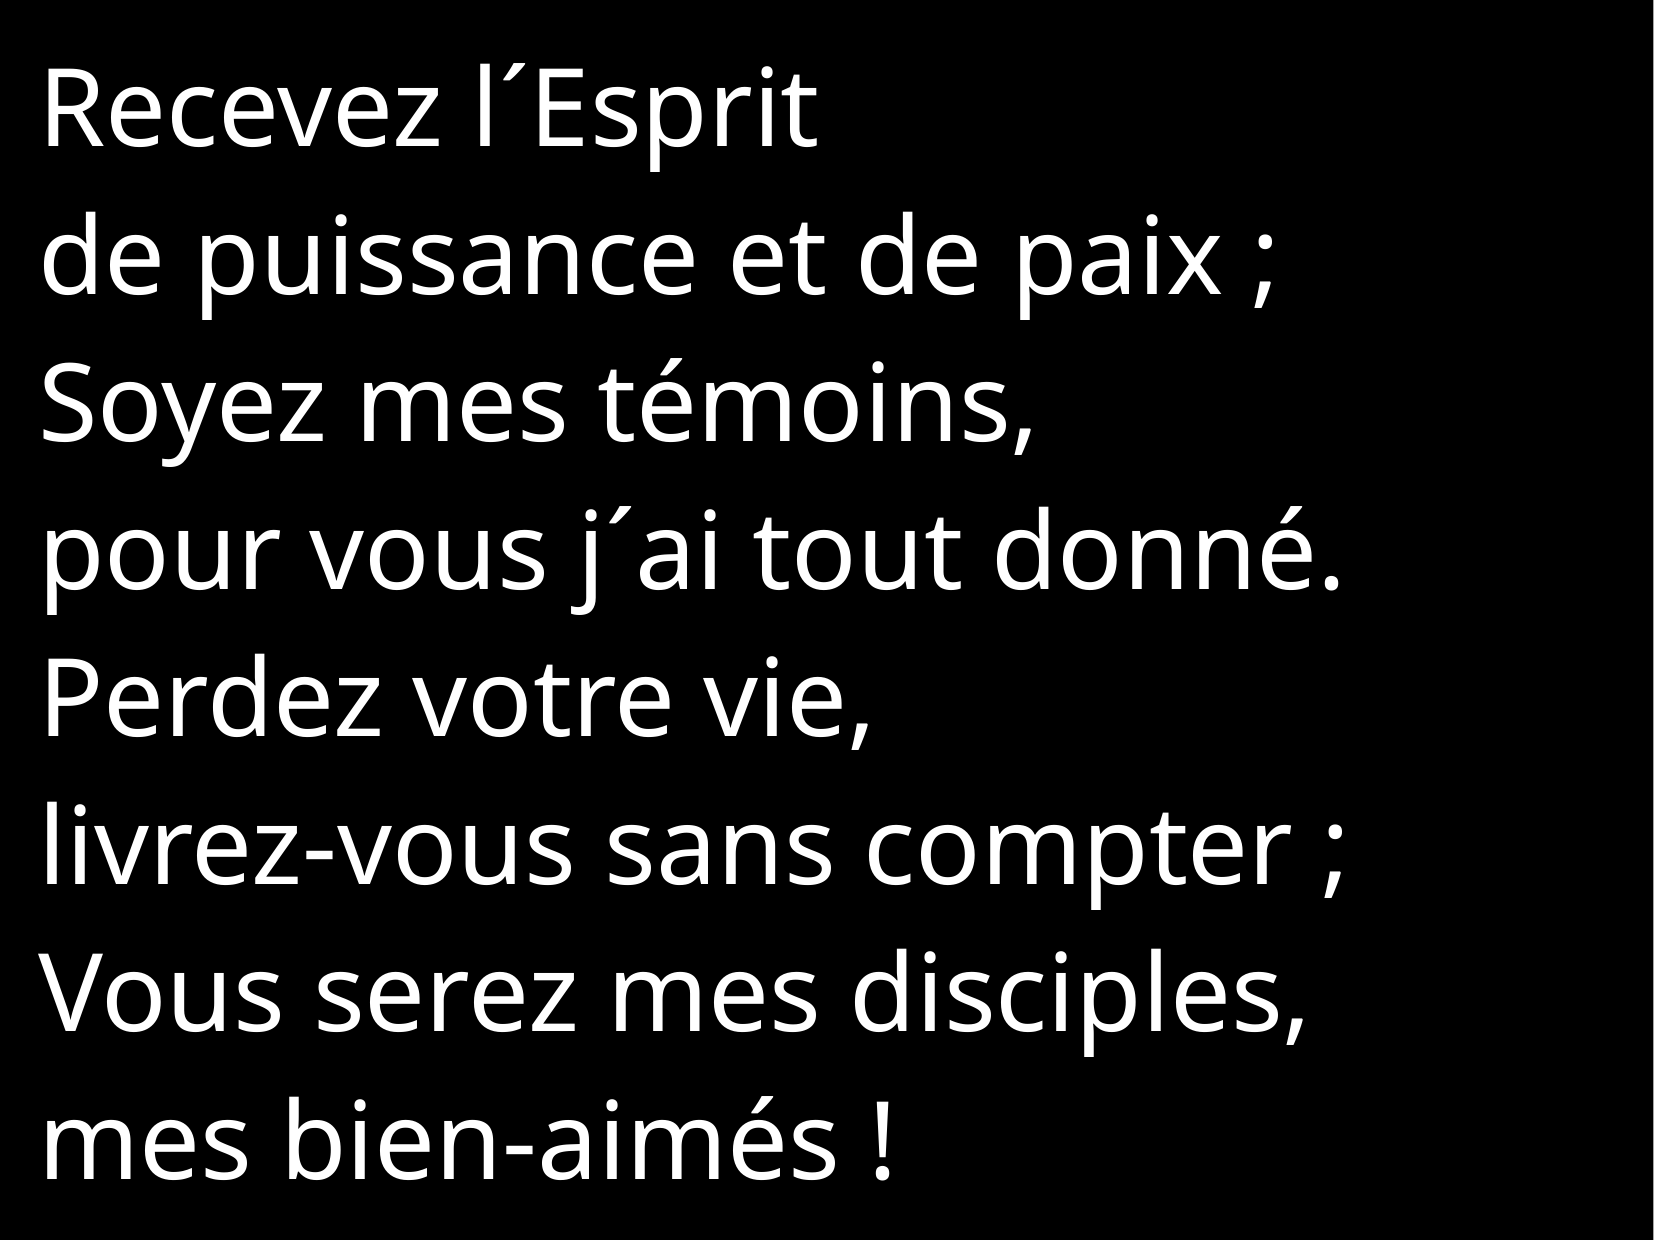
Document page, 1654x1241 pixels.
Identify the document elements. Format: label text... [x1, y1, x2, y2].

text_box Recevez l´Esprit de puissance et de paix ; Soyez mes témoins, pour vous j´ai tout donné. Perdez votre vie, livrez-vous sans compter ; Vous serez mes disciples, mes bien-aimés ! [23, 23, 1630, 1241]
